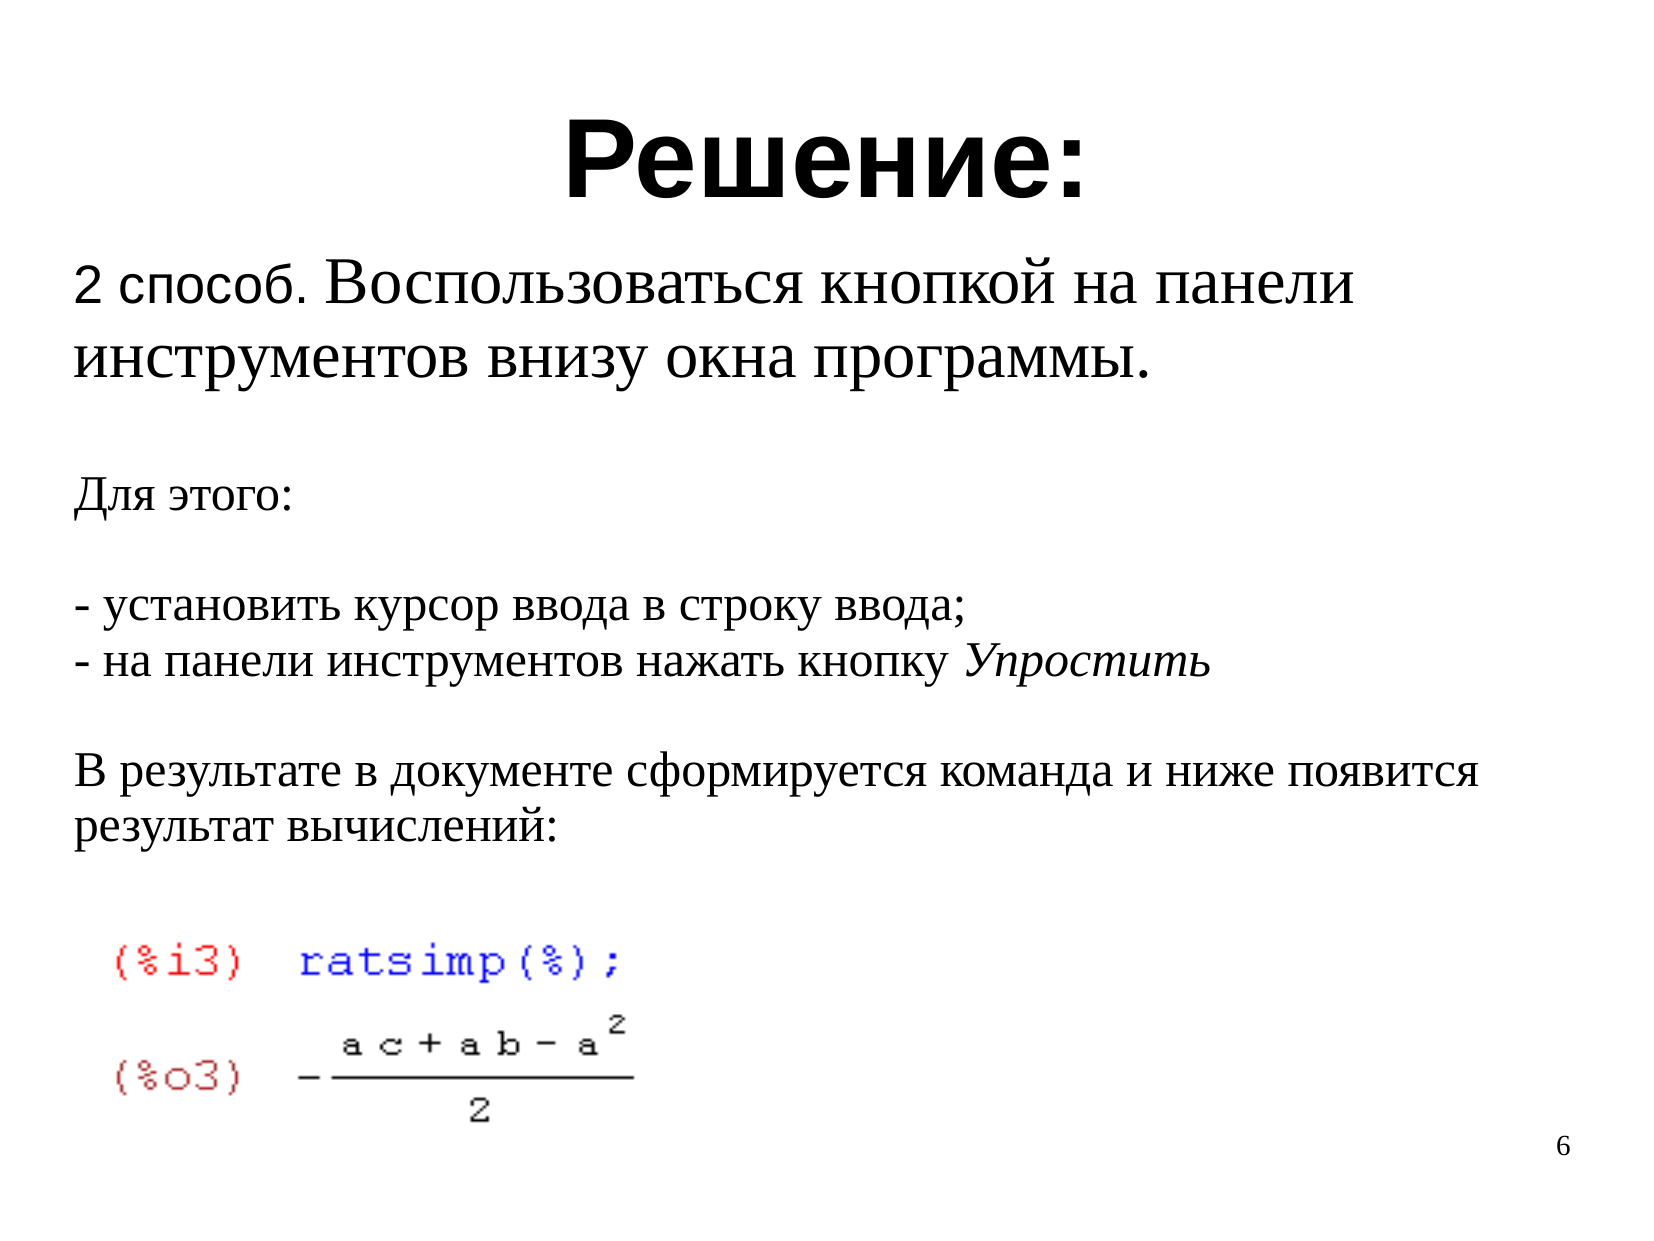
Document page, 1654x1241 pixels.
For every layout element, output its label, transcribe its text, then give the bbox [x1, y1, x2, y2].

text_box 2 способ. Воспользоваться кнопкой на панели инструментов внизу окна программы. Для этого: - установить курсор ввода в строку ввода; - на панели инструментов нажать кнопку Упростить В результате в документе сформируется команда и ниже появится результат вычислений: [59, 236, 1595, 861]
picture [97, 866, 650, 1152]
text_box Решение: [59, 88, 1595, 229]
